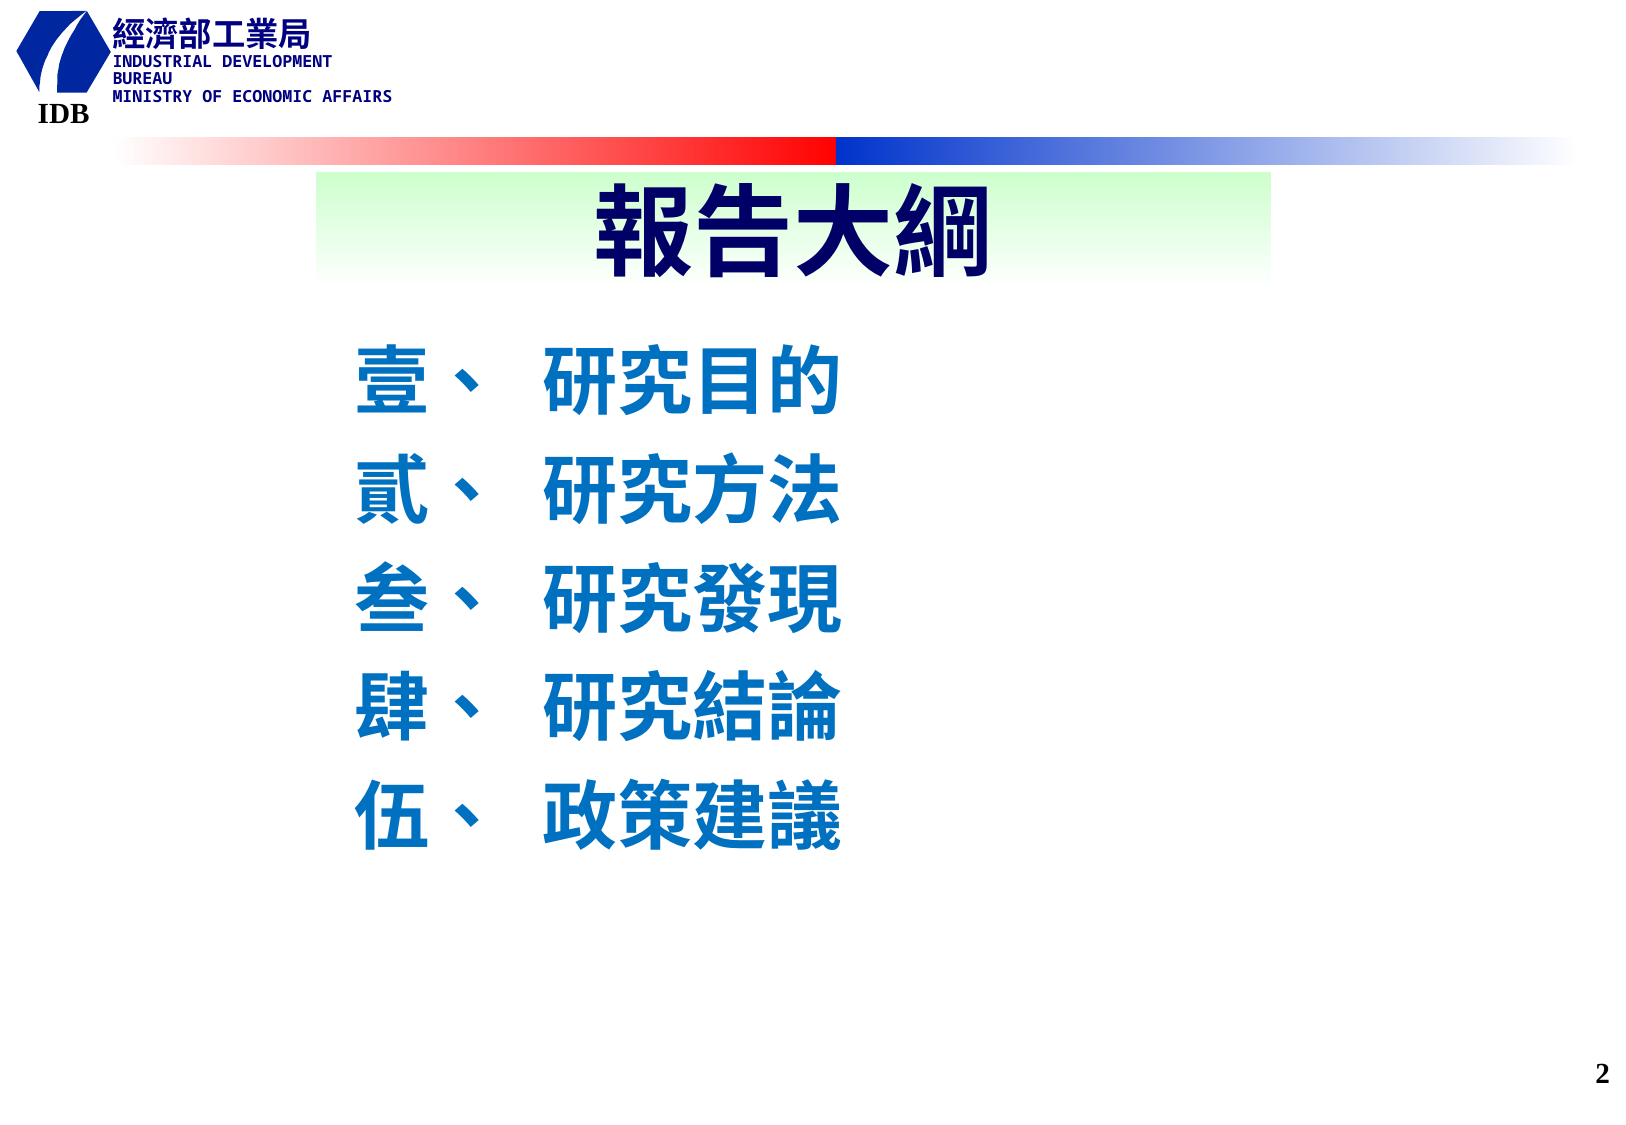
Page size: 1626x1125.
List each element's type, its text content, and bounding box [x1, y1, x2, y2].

text_box 報告大綱 [316, 172, 1271, 286]
text_box <編號> [1245, 1046, 1626, 1125]
list 壹、 研究目的 貳、 研究方法 叁、 研究發現 肆、 研究結論 伍、 政策建議 [340, 326, 1510, 953]
